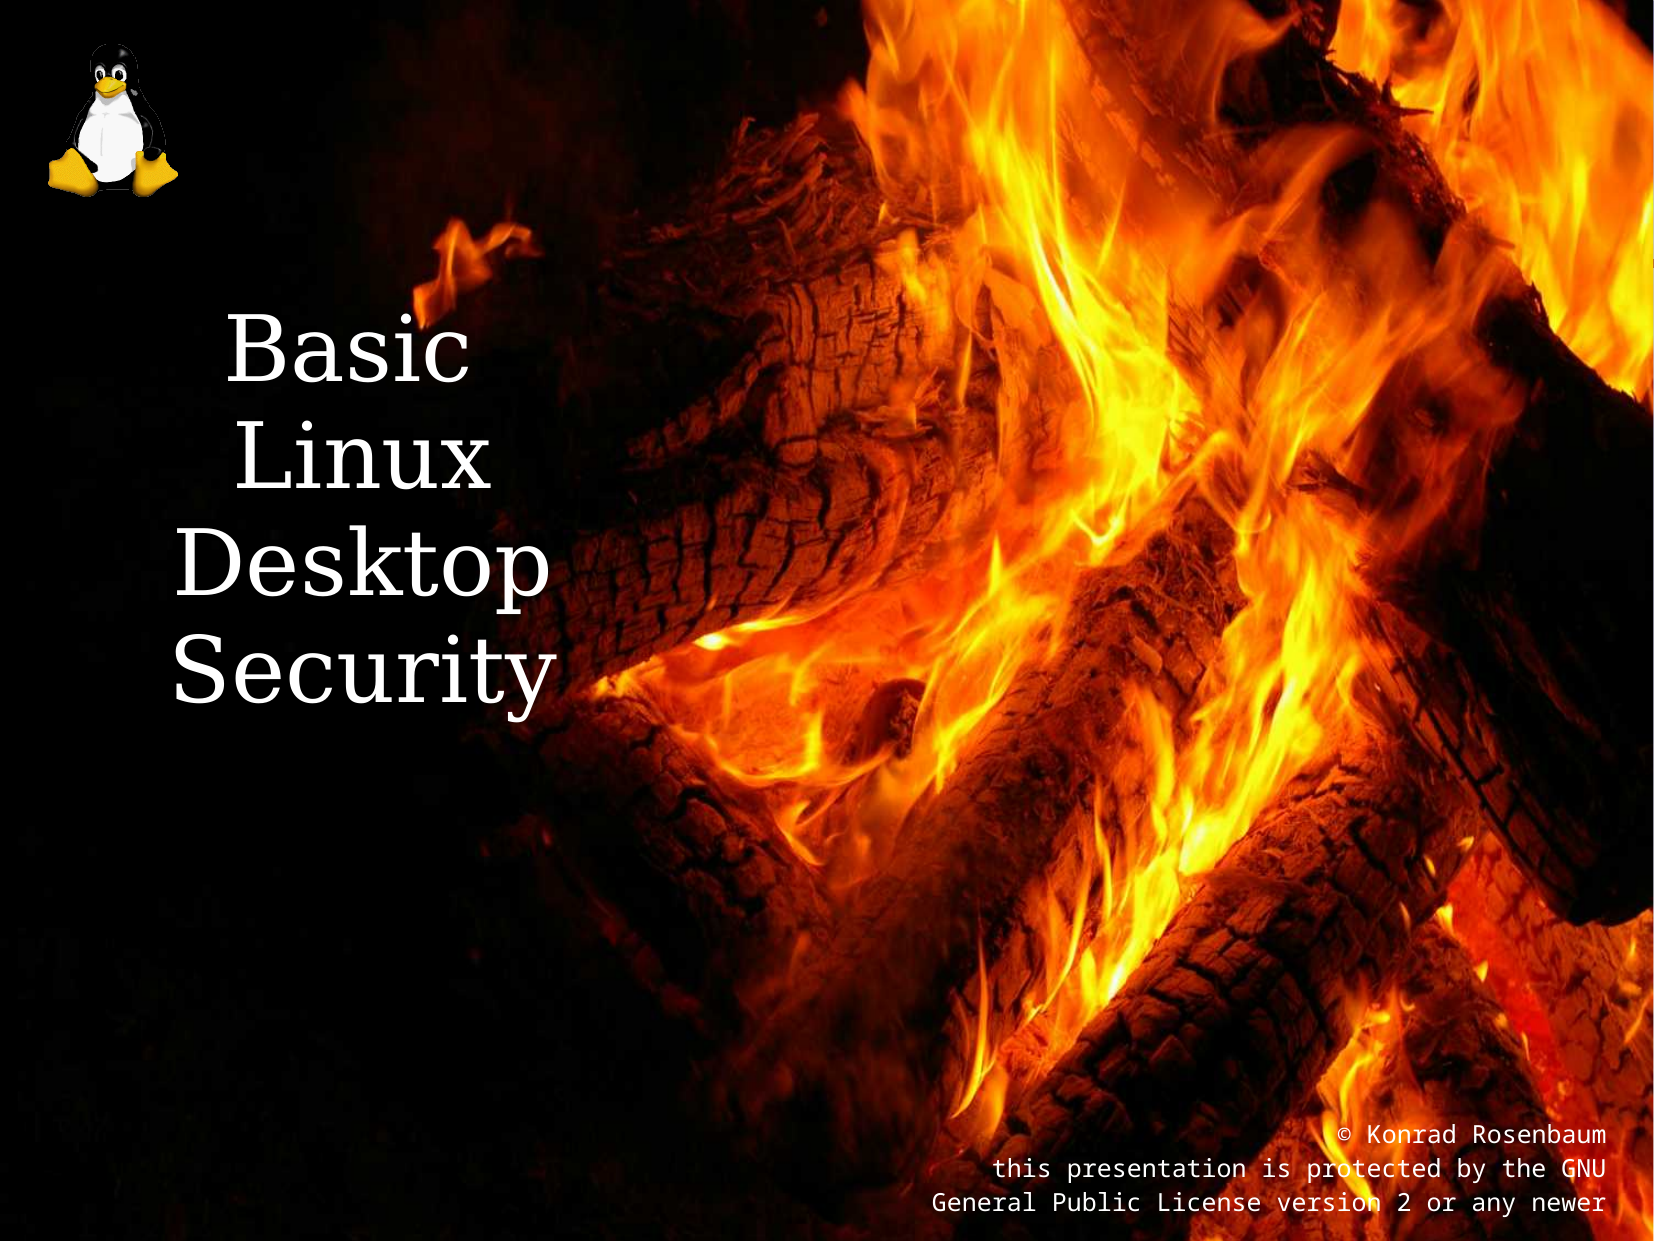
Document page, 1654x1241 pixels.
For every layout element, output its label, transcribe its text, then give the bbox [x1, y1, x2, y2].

picture [0, 0, 1654, 1241]
text_box © Konrad Rosenbaum this presentation is protected by the GNU General Public License version 2 or any newer [919, 1117, 1607, 1212]
title Basic Linux Desktop Security [23, 252, 703, 768]
